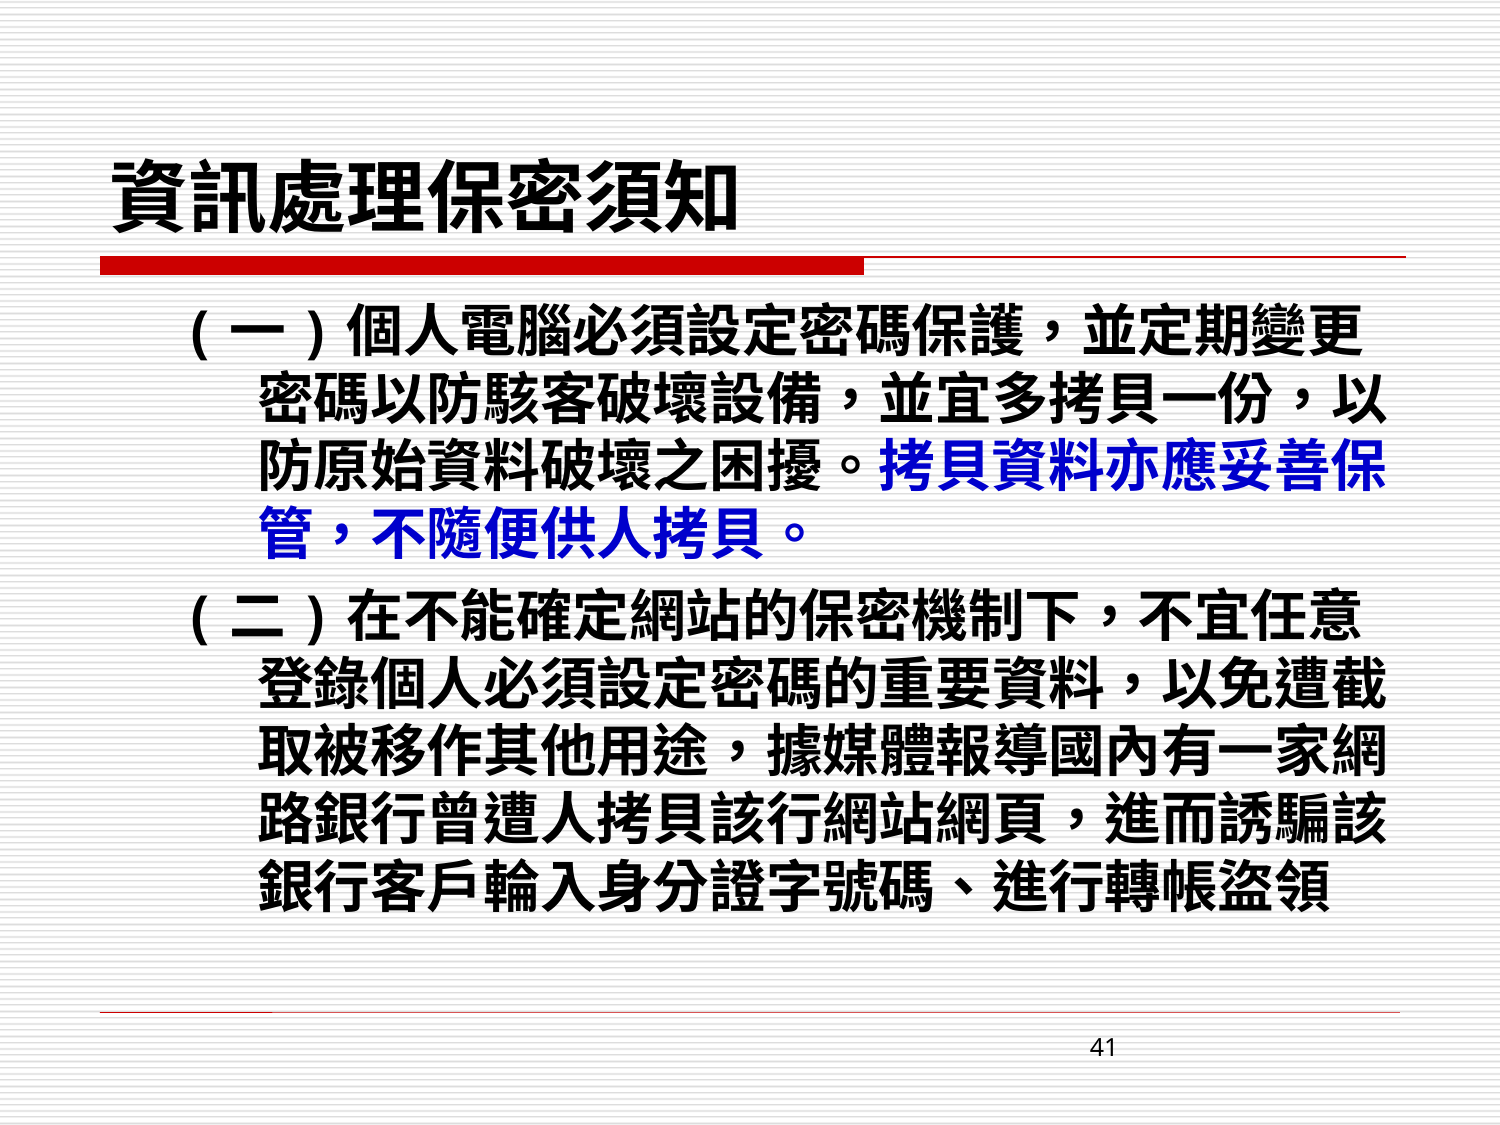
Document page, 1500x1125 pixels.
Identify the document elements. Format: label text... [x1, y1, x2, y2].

text_box [1074, 1024, 1400, 1103]
list (一)個人電腦必須設定密碼保護，並定期變更密碼以防駭客破壞設備，並宜多拷貝一份，以防原始資料破壞之困擾。拷貝資料亦應妥善保管，不隨便供人拷貝。 (二)在不能確定網站的保密機制下，不宜任意登錄個人必須設定密碼的重要資料，以免遭截取被移作其他用途，據媒體報導國內有一家網路銀行曾遭人拷貝該行網站網頁，進而誘騙該銀行客戶輪入身分證字號碼、進行轉帳盜領 [92, 287, 1406, 988]
title 資訊處理保密須知 [94, 50, 1407, 250]
